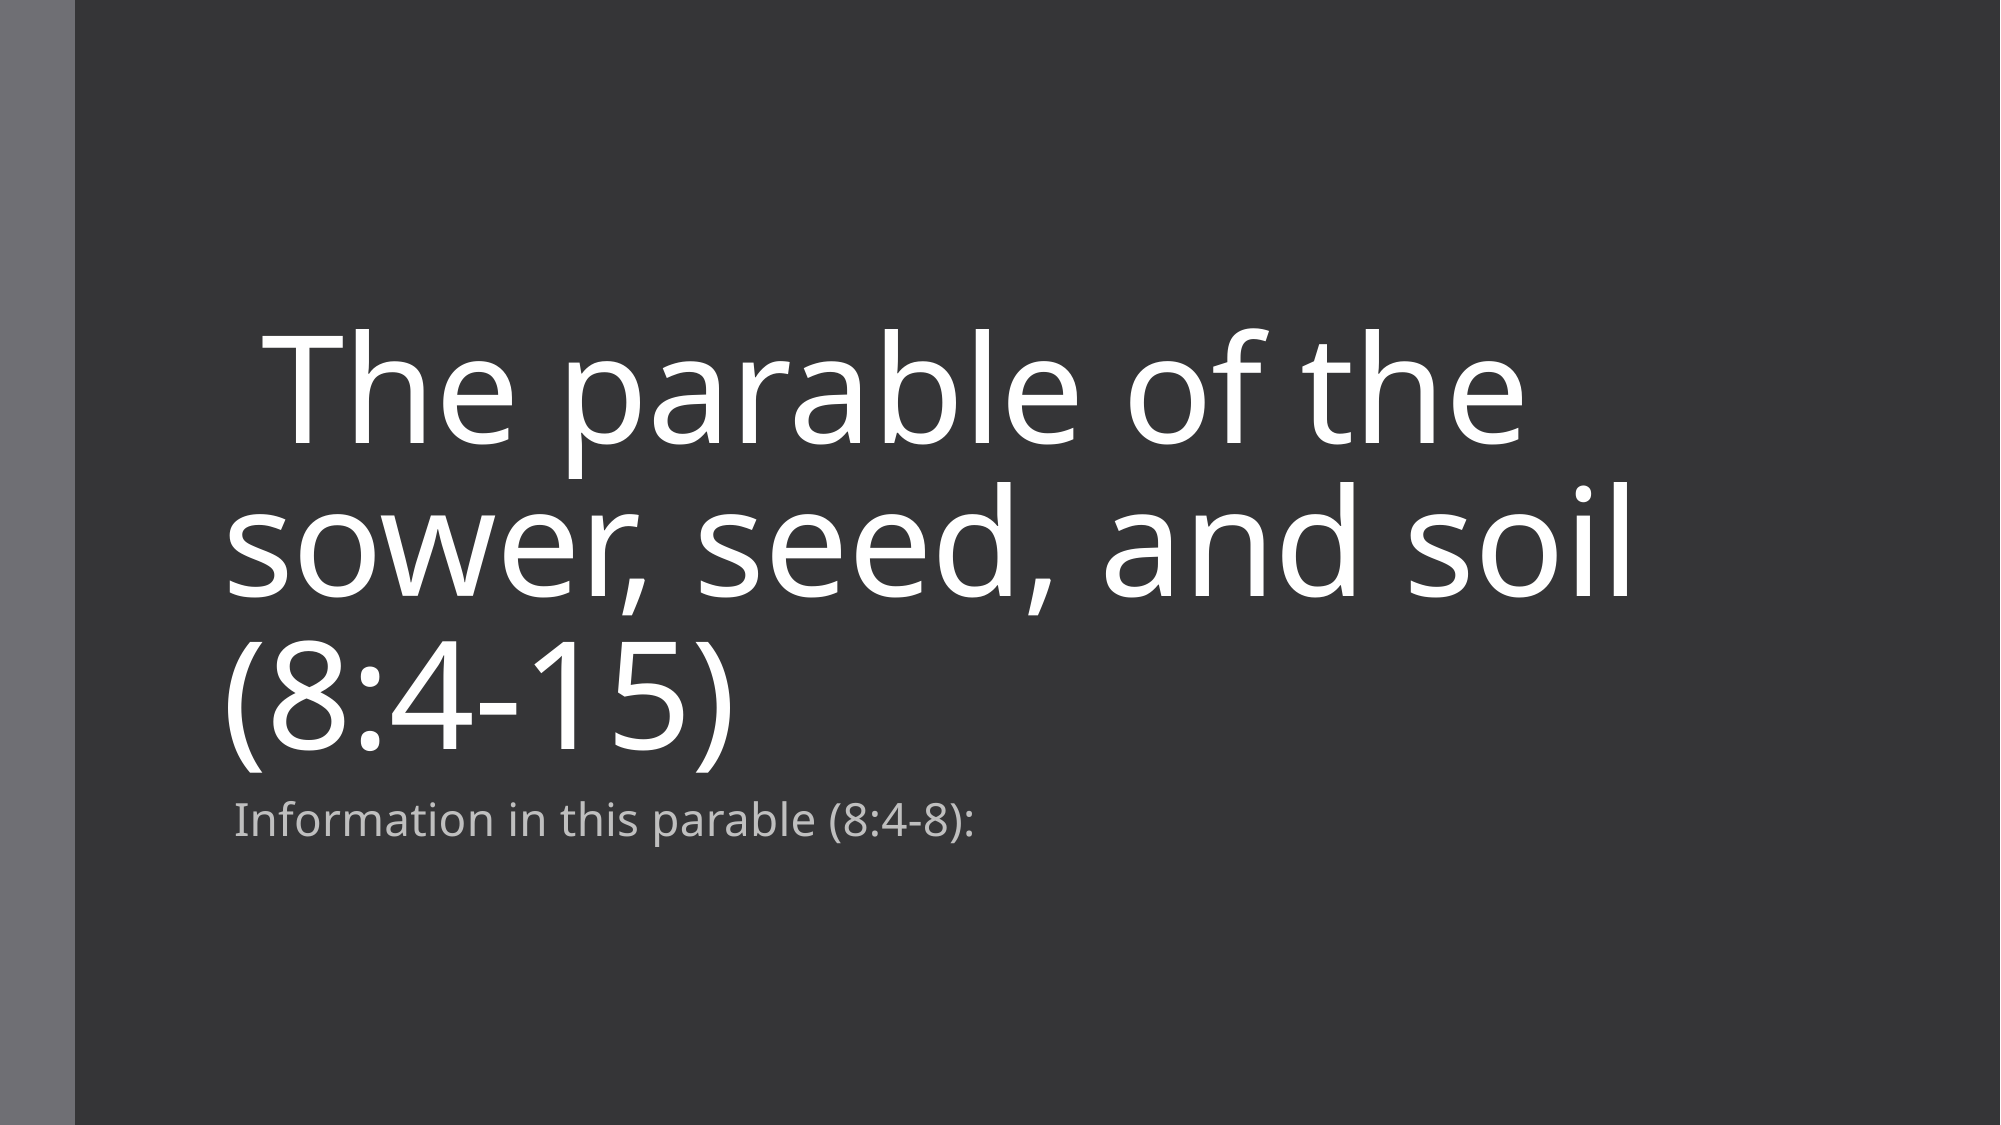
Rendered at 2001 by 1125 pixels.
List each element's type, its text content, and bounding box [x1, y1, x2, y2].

subtitle Information in this parable (8:4-8): [206, 787, 1752, 1066]
title The parable of the sower, seed, and soil (8:4-15) [206, 124, 1752, 787]
